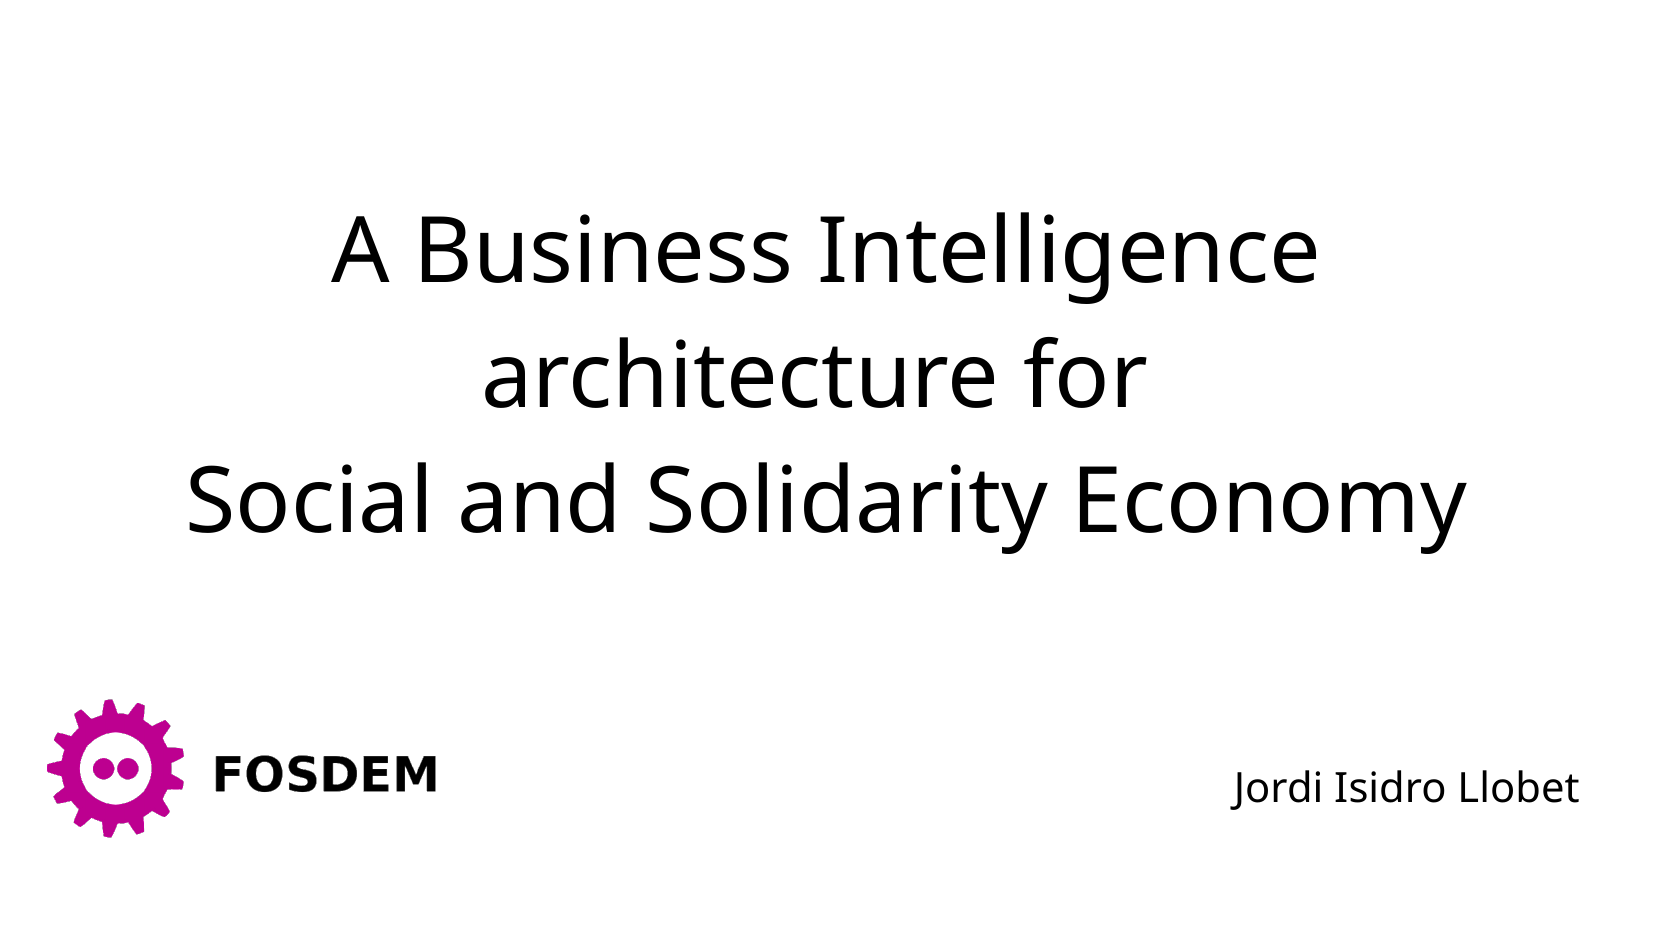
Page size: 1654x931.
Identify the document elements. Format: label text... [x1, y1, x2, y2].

picture [47, 670, 437, 866]
text_box Jordi Isidro Llobet [1122, 750, 1595, 824]
title A Business Intelligence architecture for Social and Solidarity Economy [82, 112, 1571, 632]
